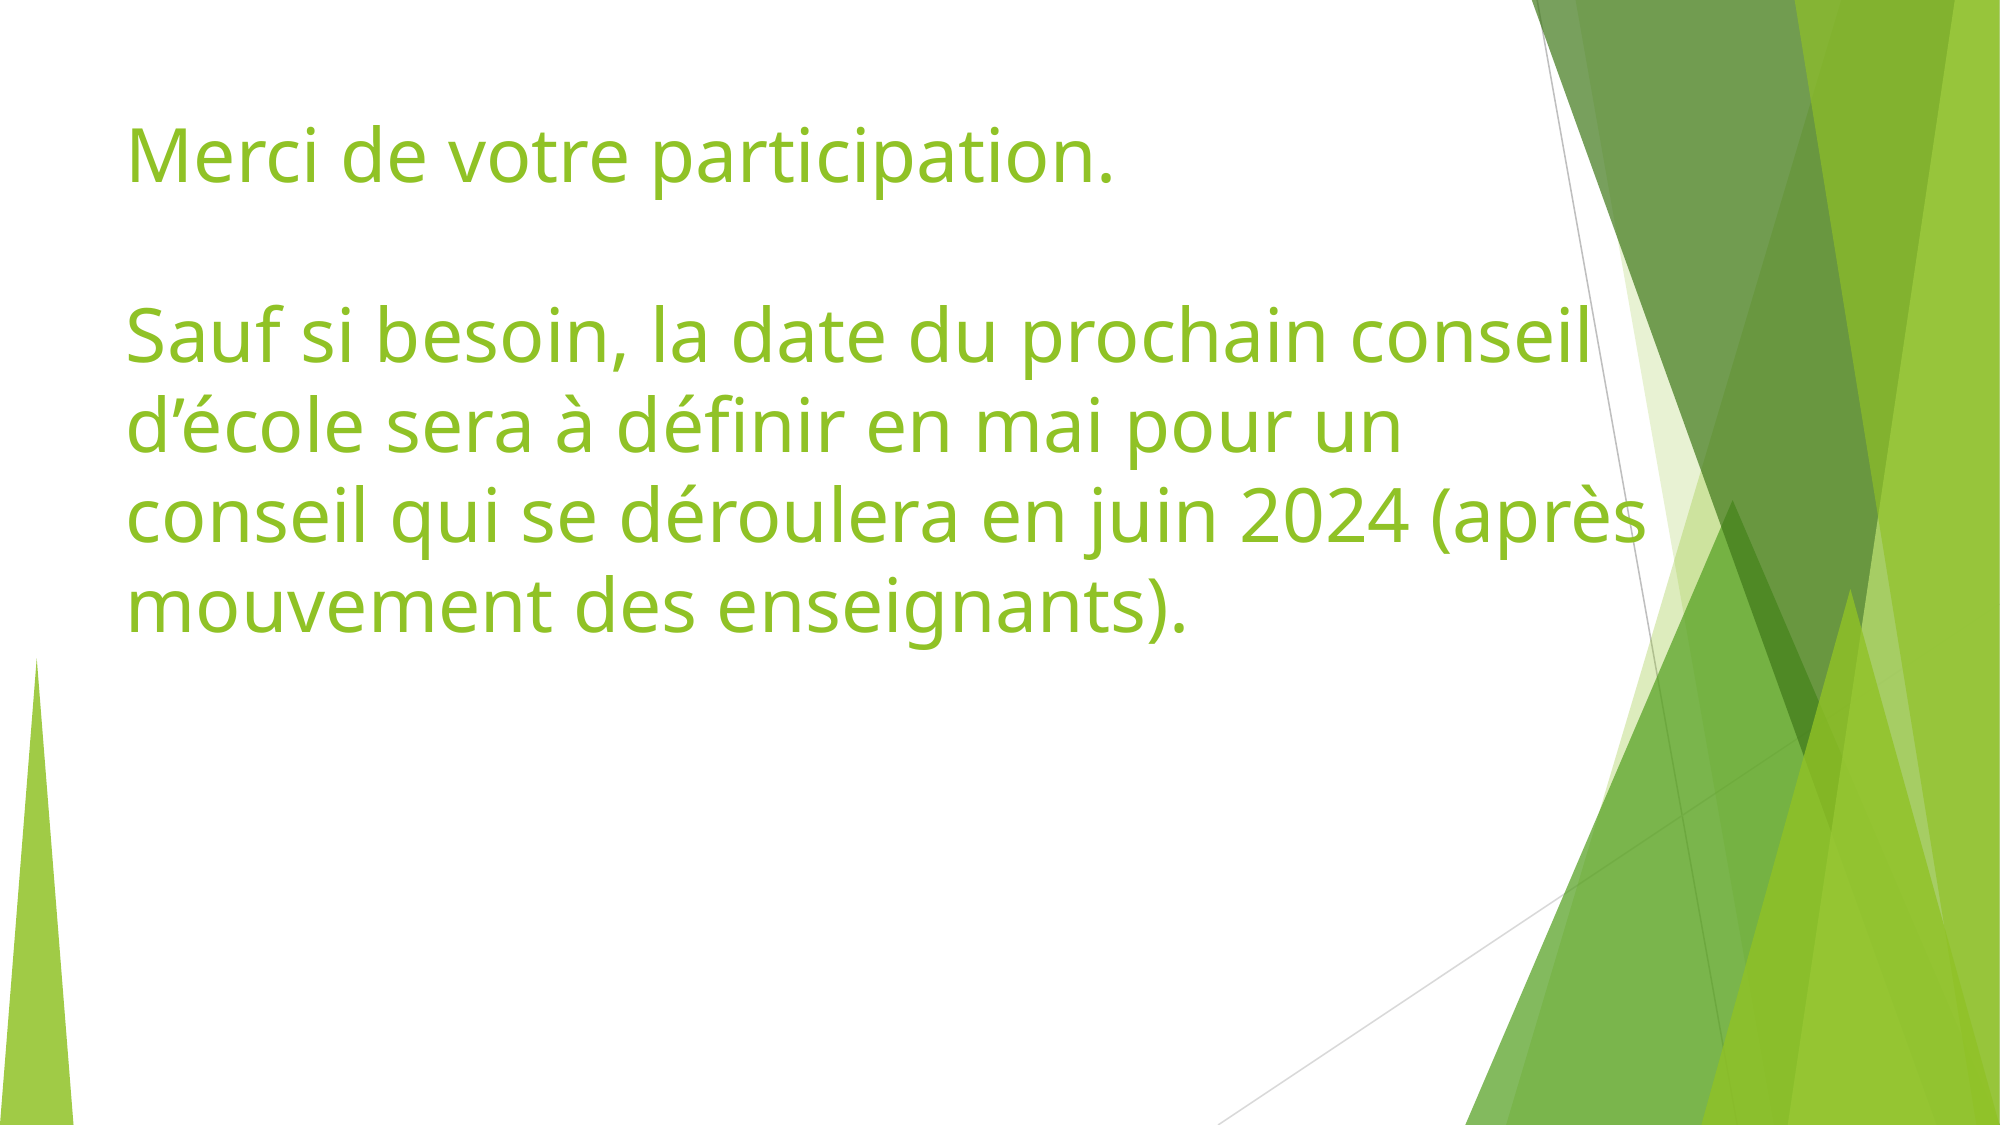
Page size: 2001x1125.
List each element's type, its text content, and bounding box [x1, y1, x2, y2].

title Merci de votre participation. Sauf si besoin, la date du prochain conseil d’école sera à définir en mai pour un conseil qui se déroulera en juin 2024 (après mouvement des enseignants). [111, 99, 1682, 900]
